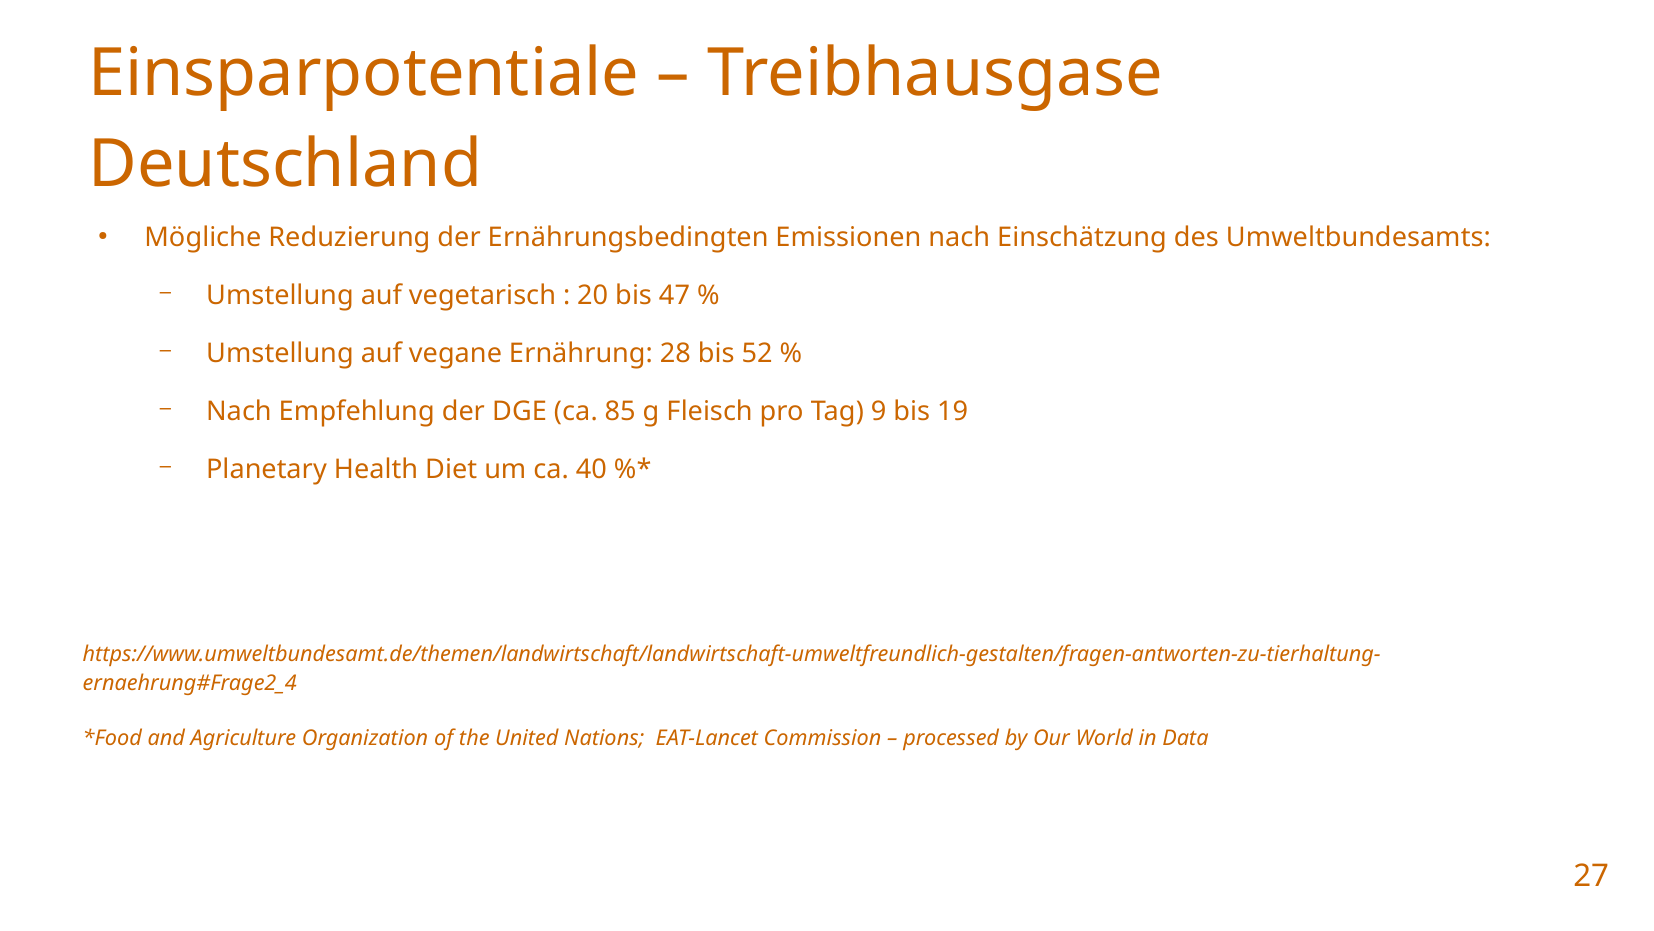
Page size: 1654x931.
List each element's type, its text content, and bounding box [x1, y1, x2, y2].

title Einsparpotentiale – Treibhausgase Deutschland [88, 37, 1489, 193]
list Mögliche Reduzierung der Ernährungsbedingten Emissionen nach Einschätzung des Umweltbundesamts: Umstellung auf vegetarisch : 20 bis 47 % Umstellung auf vegane Ernährung: 28 bis 52 % Nach Empfehlung der DGE (ca. 85 g Fleisch pro Tag) 9 bis 19 Planetary Health Diet um ca. 40 %* https://www.umweltbundesamt.de/themen/landwirtschaft/landwirtschaft-umweltfreundlich-gestalten/fragen-antworten-zu-tierhaltung-ernaehrung#Frage2_4 *Food and Agriculture Organization of the United Nations; EAT-Lancet Commission – processed by Our World in Data [82, 217, 1571, 758]
